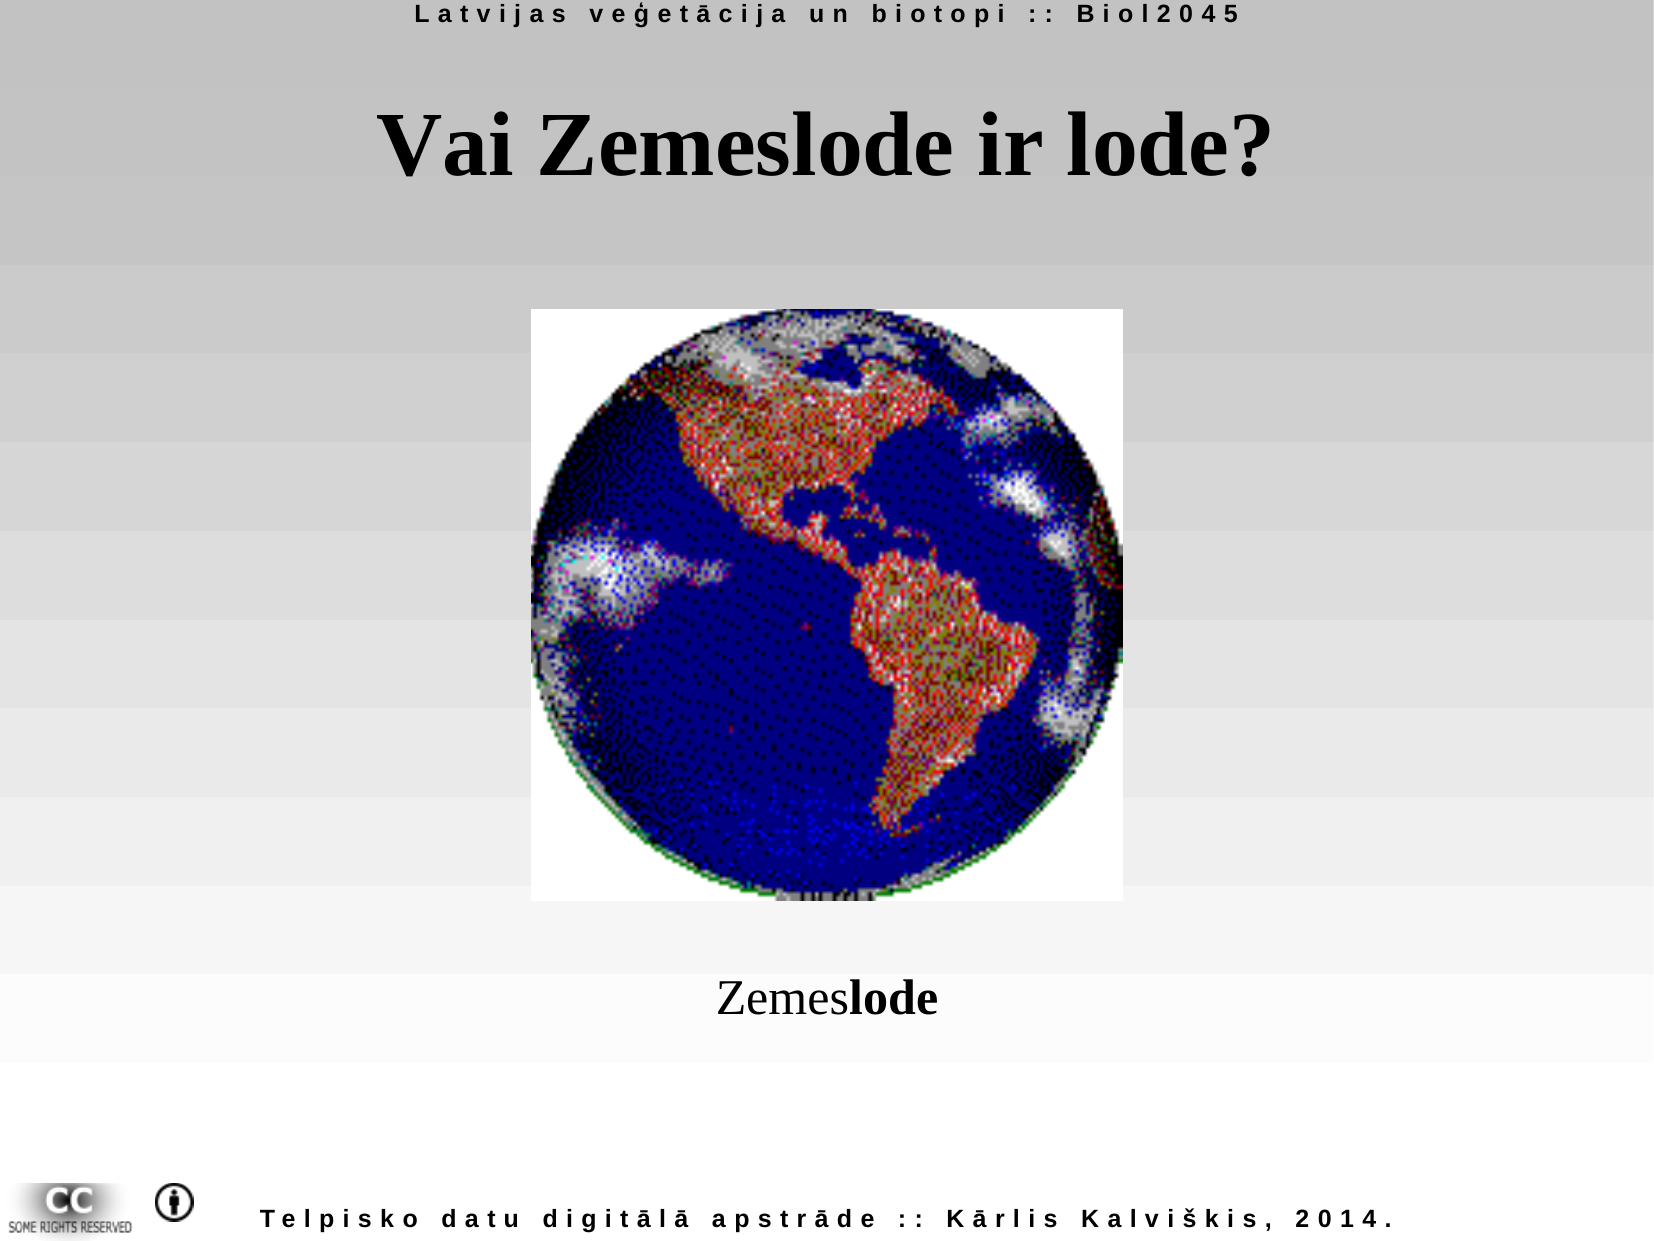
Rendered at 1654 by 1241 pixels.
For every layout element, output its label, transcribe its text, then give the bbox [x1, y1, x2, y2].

text_box Zemeslode [715, 970, 938, 1084]
picture [0, 287, 1654, 1241]
title Vai Zemeslode ir lode? [0, 1, 1654, 287]
